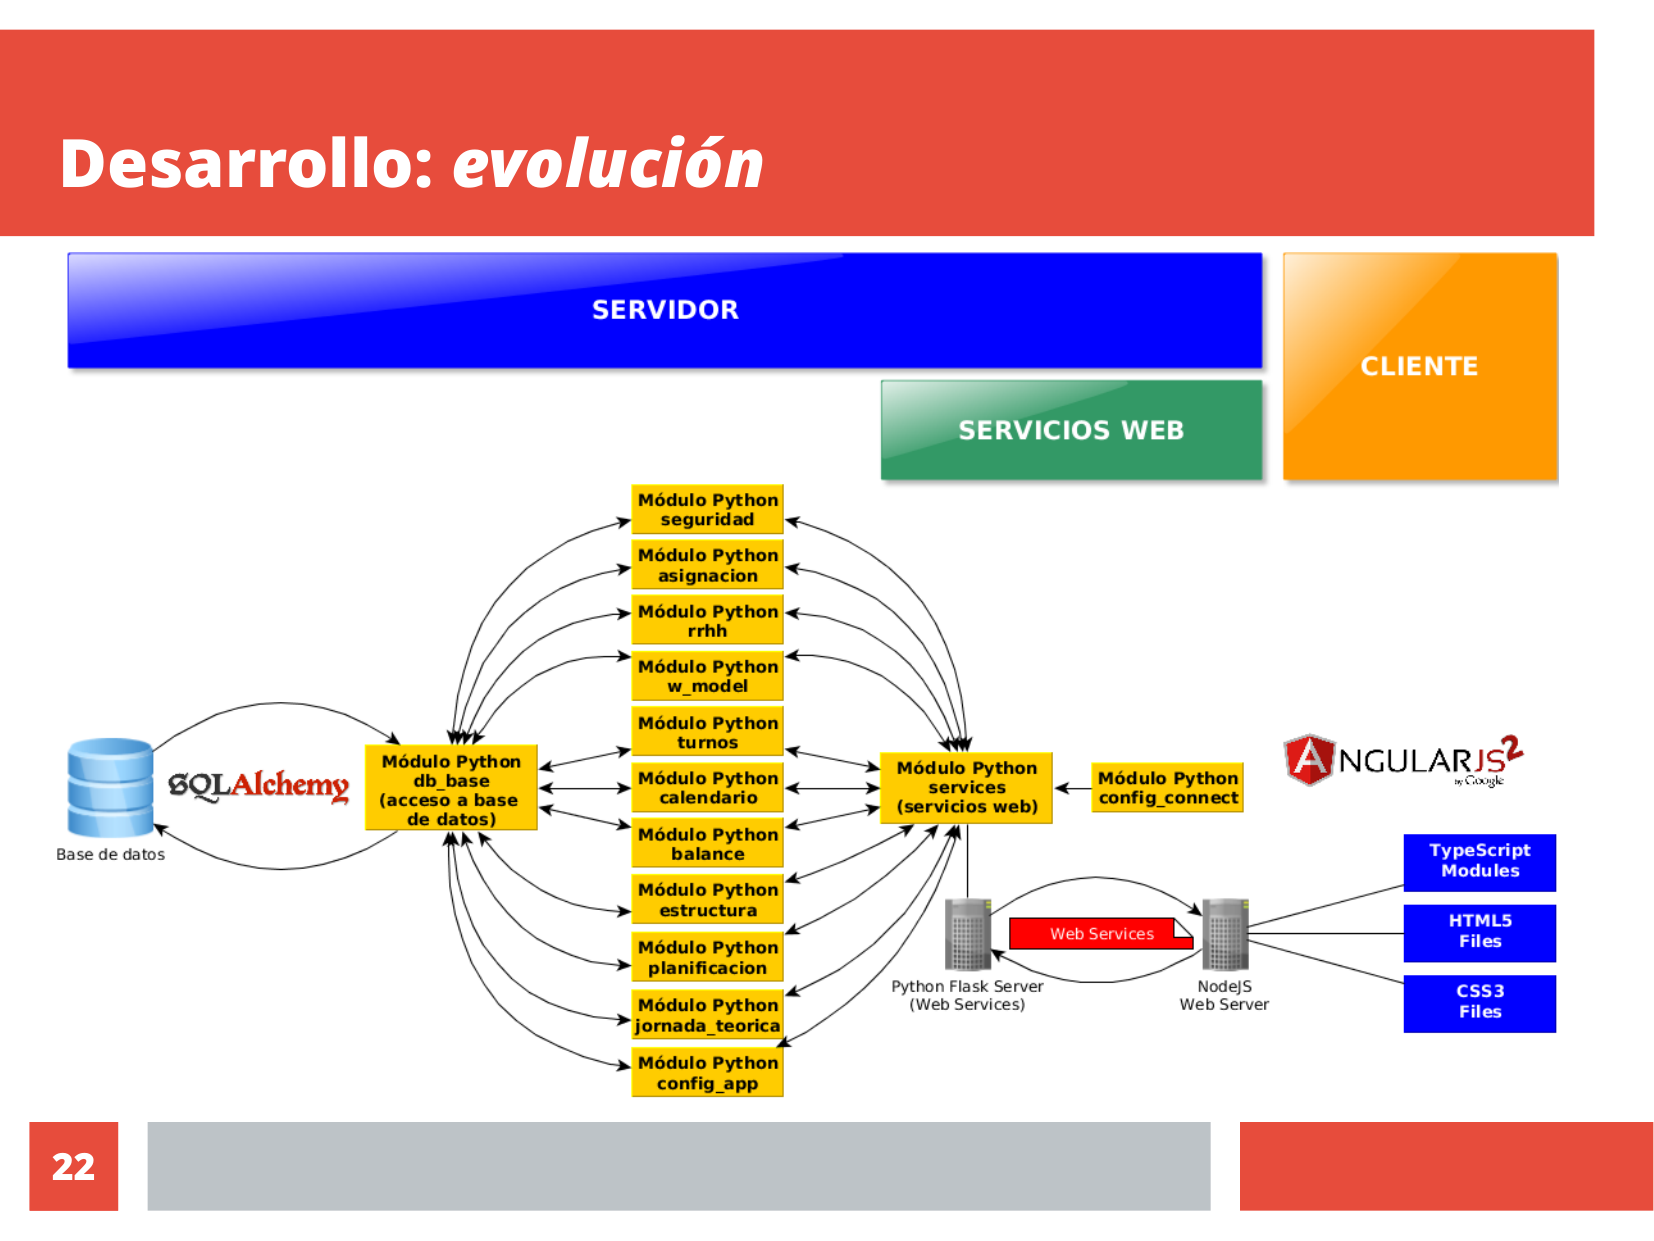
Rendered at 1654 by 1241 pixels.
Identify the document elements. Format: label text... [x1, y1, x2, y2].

picture [51, 251, 1559, 1101]
title Desarrollo: evolución [59, 59, 1595, 207]
